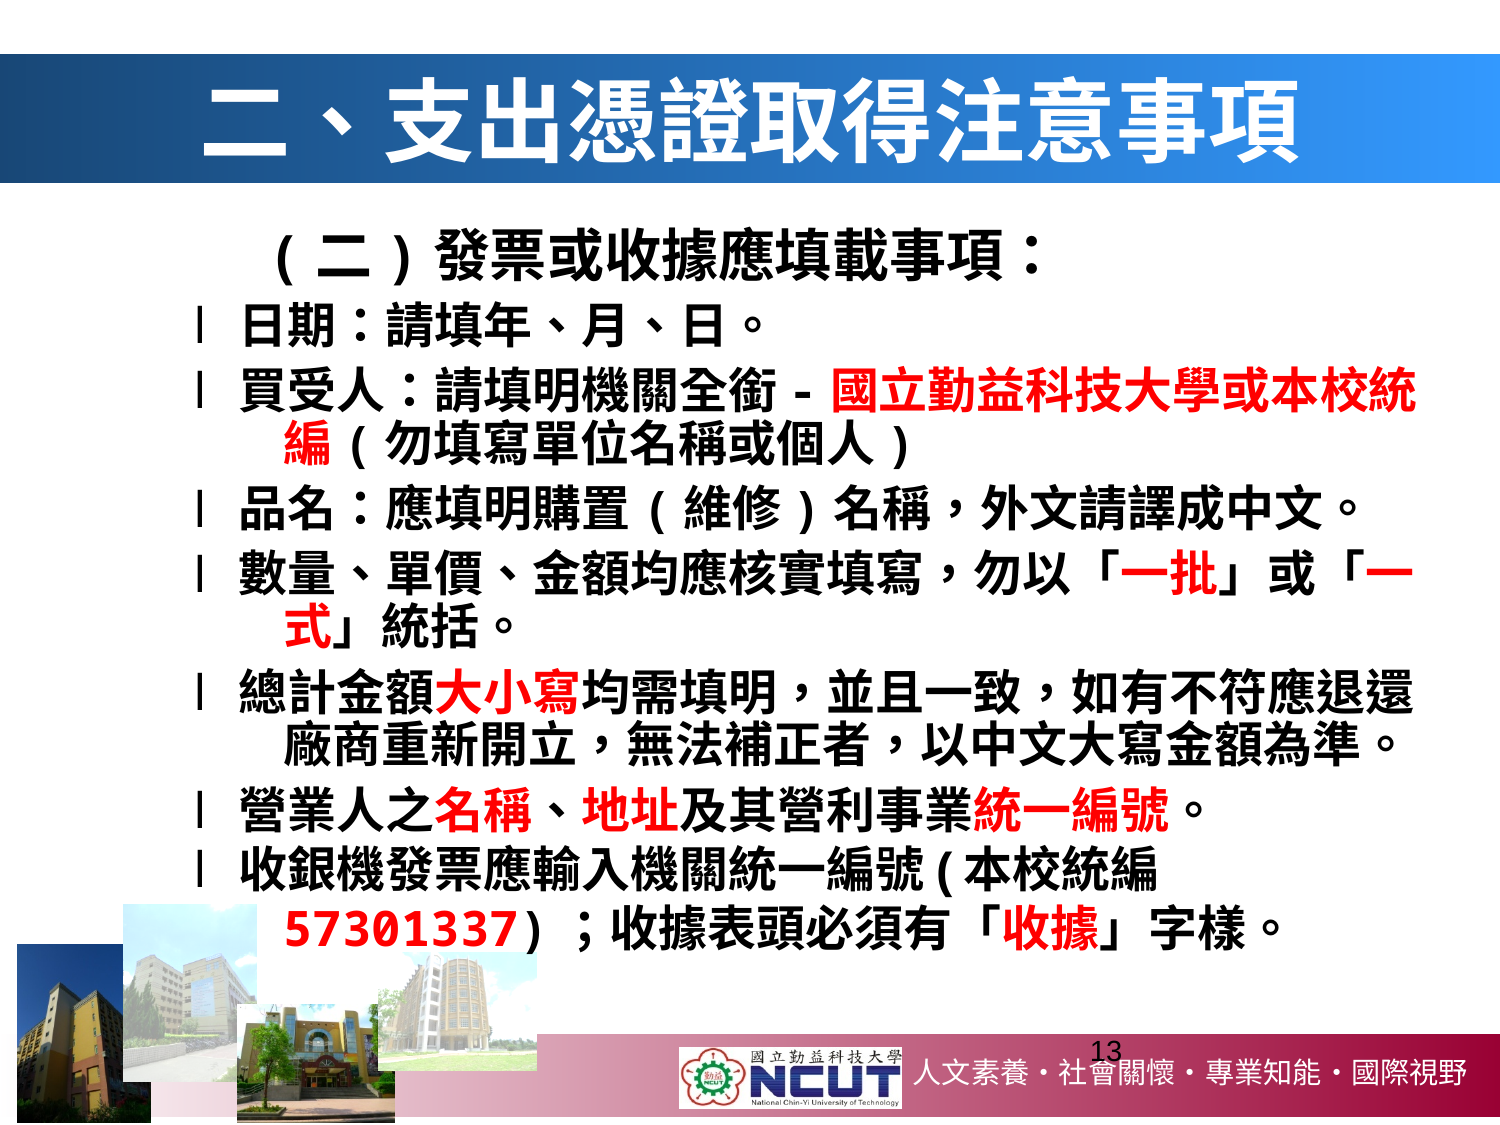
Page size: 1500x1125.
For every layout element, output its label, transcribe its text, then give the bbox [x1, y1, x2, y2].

text_box [1074, 1024, 1426, 1103]
title 二、支出憑證取得注意事項 [0, 54, 1500, 183]
list (二)發票或收據應填載事項： 日期：請填年、月、日。 買受人：請填明機關全銜-國立勤益科技大學或本校統編(勿填寫單位名稱或個人) 品名：應填明購置(維修)名稱，外文請譯成中文。 數量、單價、金額均應核實填寫，勿以「一批」或「一式」統括。 總計金額大小寫均需填明，並且一致，如有不符應退還廠商重新開立，無法補正者，以中文大寫金額為準。 營業人之名稱、地址及其營利事業統一編號。 收銀機發票應輸入機關統一編號(本校統編57301337)；收據表頭必須有「收據」字樣。 [64, 220, 1447, 1012]
